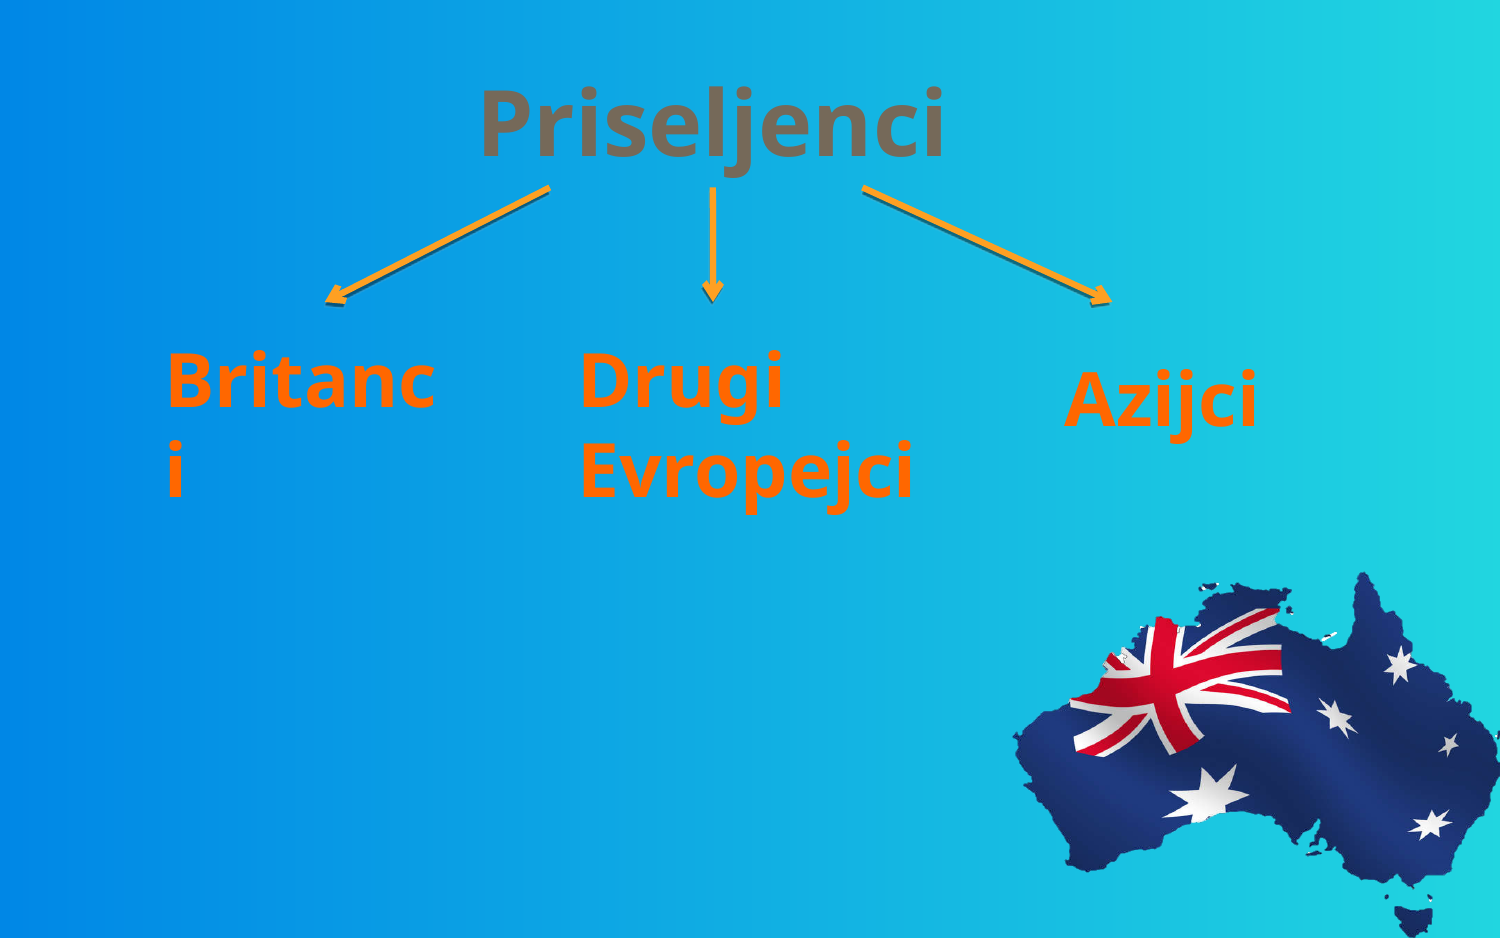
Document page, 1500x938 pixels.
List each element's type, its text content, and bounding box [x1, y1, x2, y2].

title Priseljenci [37, 52, 1388, 188]
picture [999, 554, 1500, 938]
text_box Azijci [1049, 343, 1350, 449]
text_box Britanci [149, 325, 463, 520]
text_box Drugi Evropejci [562, 325, 963, 520]
